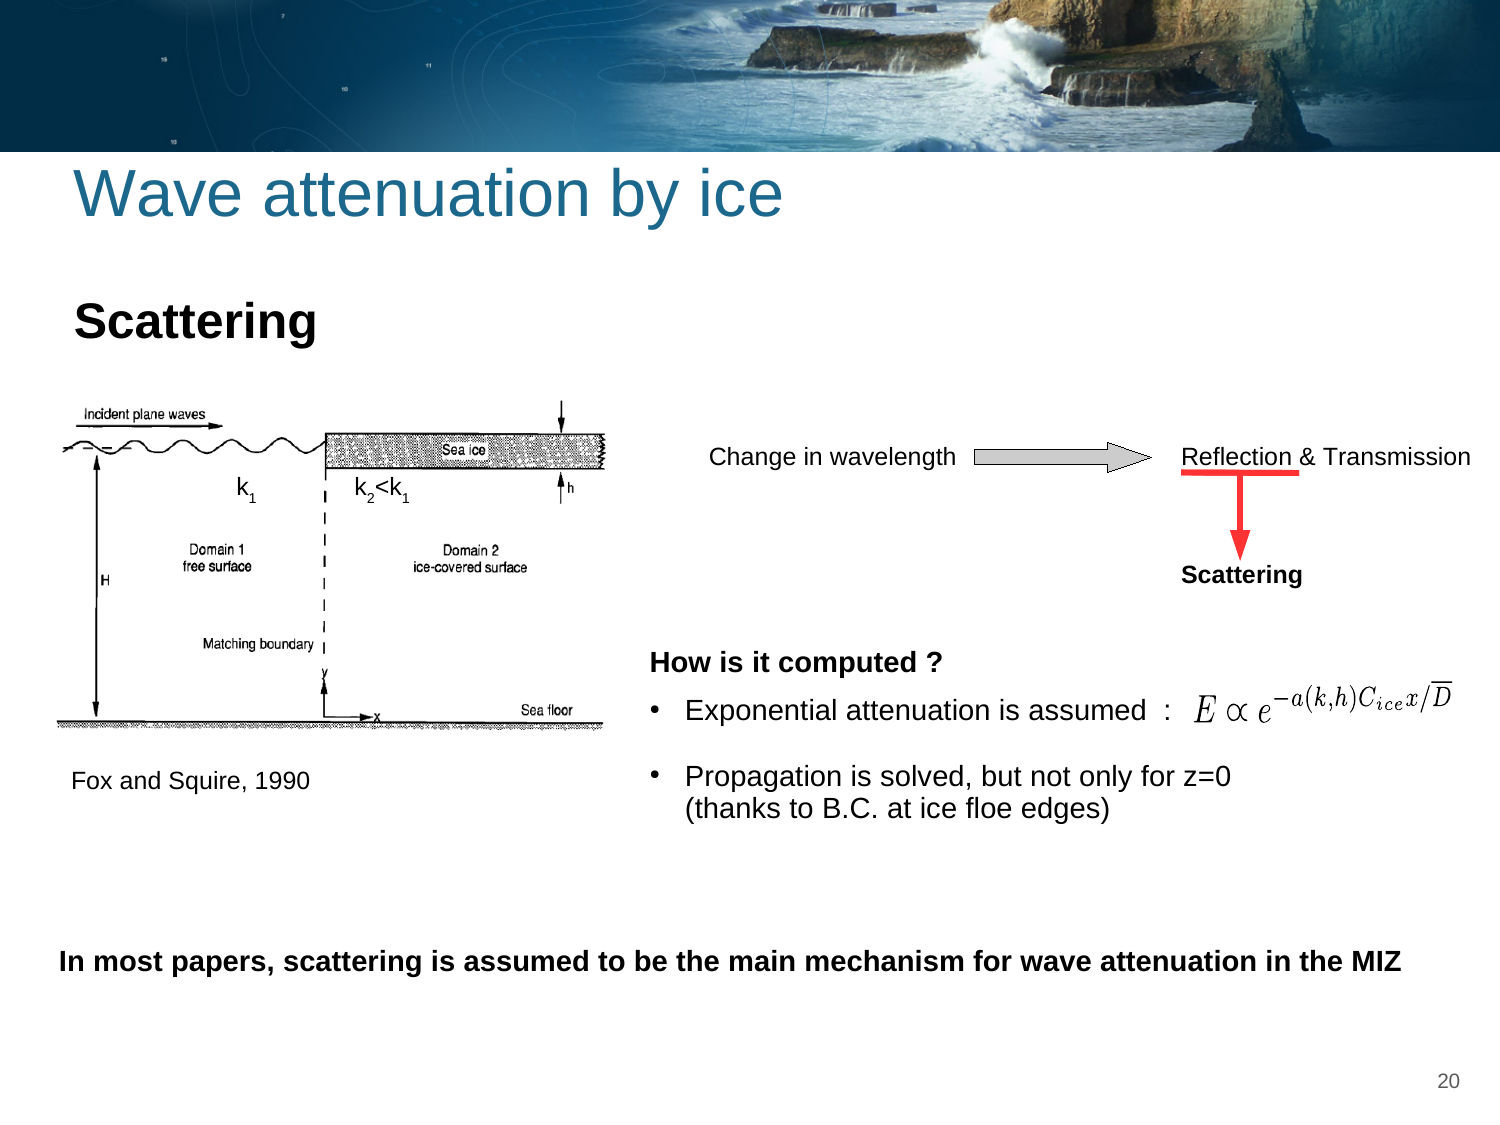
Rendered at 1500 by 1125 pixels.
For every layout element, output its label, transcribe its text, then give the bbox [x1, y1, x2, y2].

text_box Change in wavelength [708, 442, 975, 473]
text_box Exponential attenuation is assumed : Propagation is solved, but not only for z=0 (thanks to B.C. at ice floe edges) [649, 693, 1300, 826]
text_box k2<k1 [354, 472, 443, 507]
text_box How is it computed ? [649, 646, 975, 680]
title Wave attenuation by ice [59, 102, 1244, 278]
text_box [1192, 681, 1453, 723]
picture [48, 383, 621, 739]
text_box Fox and Squire, 1990 [71, 767, 532, 798]
text_box Scattering [1181, 561, 1319, 592]
text_box In most papers, scattering is assumed to be the main mechanism for wave attenuation in the MIZ [59, 944, 1500, 978]
text_box [974, 442, 1152, 473]
picture [0, 0, 1500, 152]
text_box k1 [236, 472, 266, 507]
text_box Reflection & Transmission [1181, 442, 1500, 473]
text_box Scattering [59, 277, 886, 434]
